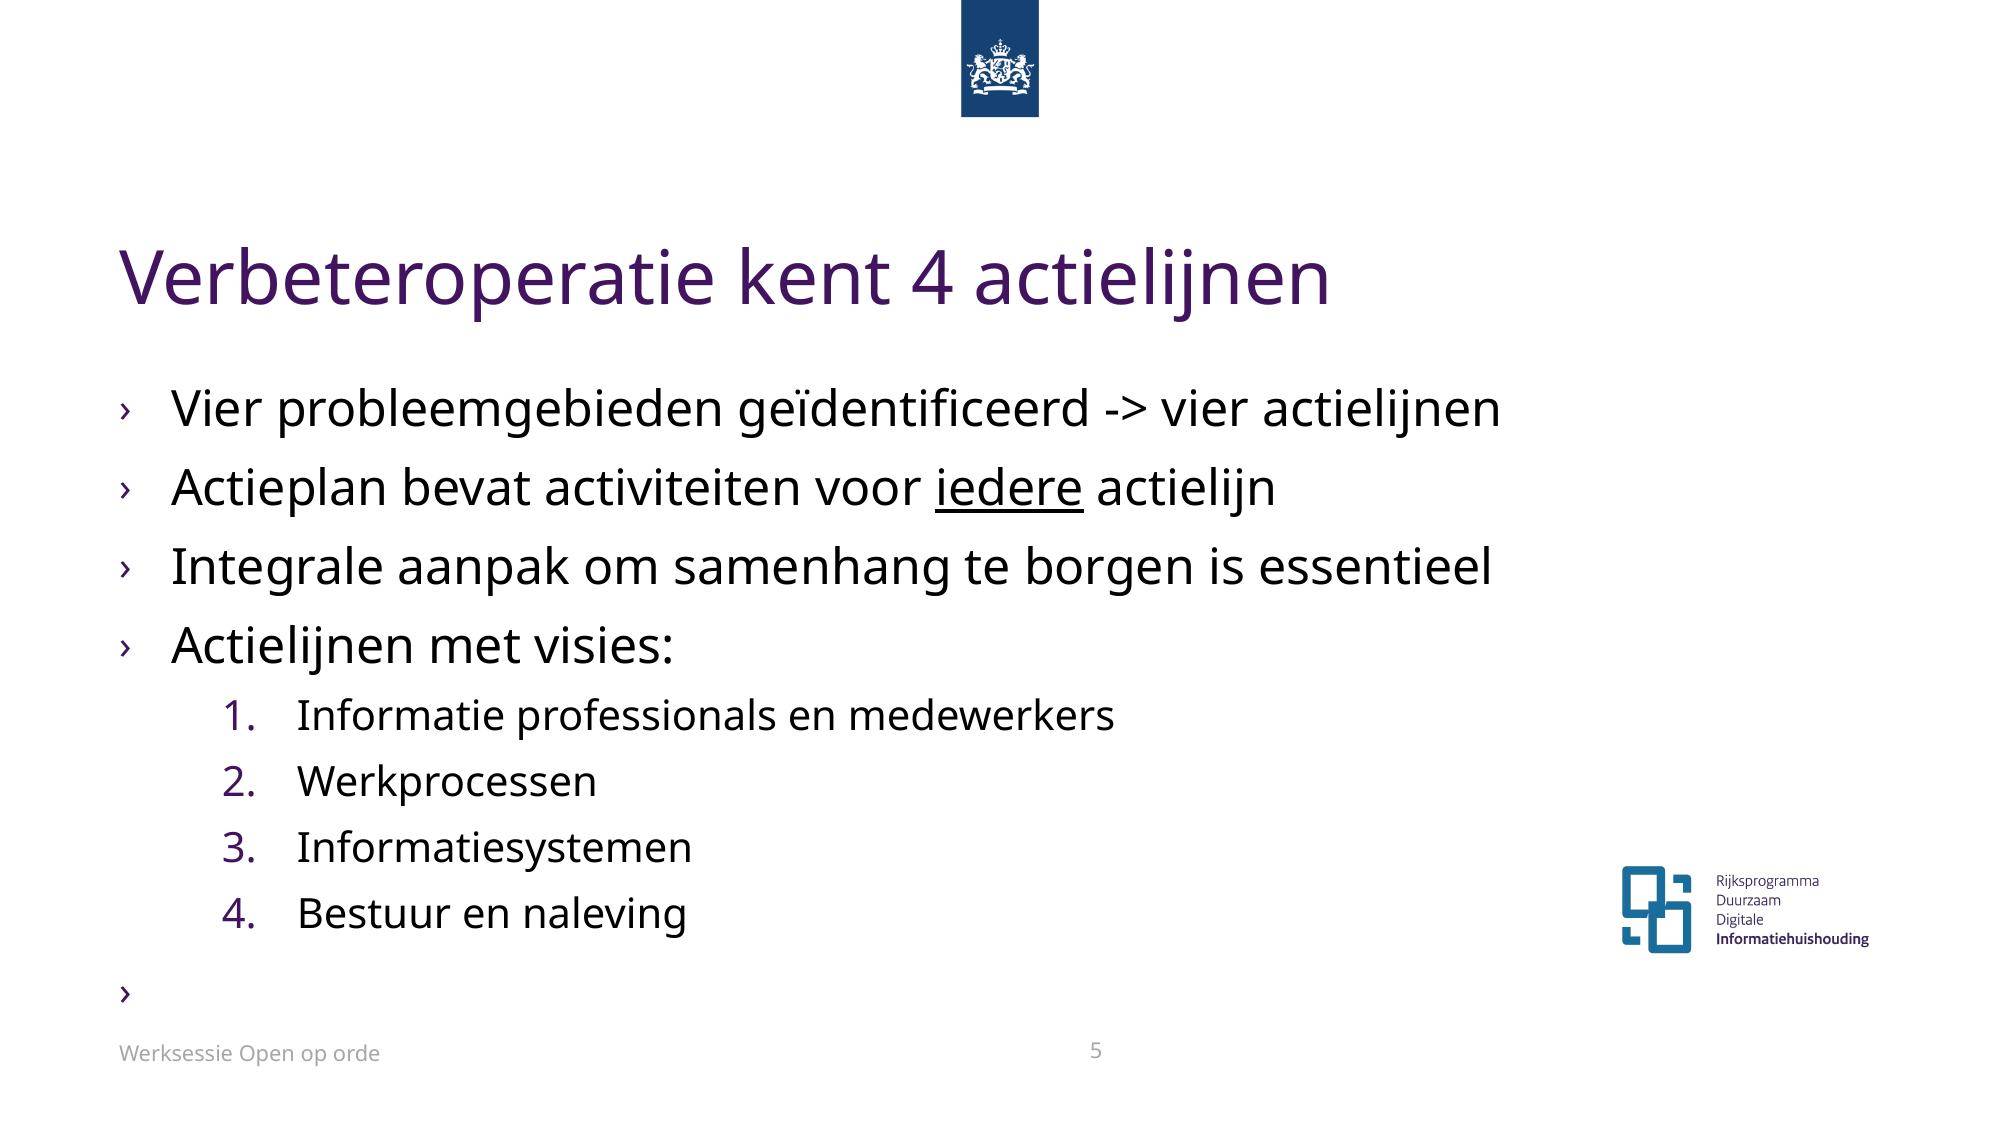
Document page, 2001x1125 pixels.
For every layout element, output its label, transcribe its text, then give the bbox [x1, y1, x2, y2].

text_box 5 [1074, 1020, 1897, 1074]
list Vier probleemgebieden geïdentificeerd -> vier actielijnen Actieplan bevat activiteiten voor iedere actielijn Integrale aanpak om samenhang te borgen is essentieel Actielijnen met visies: Informatie professionals en medewerkers Werkprocessen Informatiesystemen Bestuur en naleving [104, 375, 1897, 1021]
title Verbeteroperatie kent 4 actielijnen [104, 172, 1897, 329]
text_box Werksessie Open op orde [104, 1020, 925, 1074]
